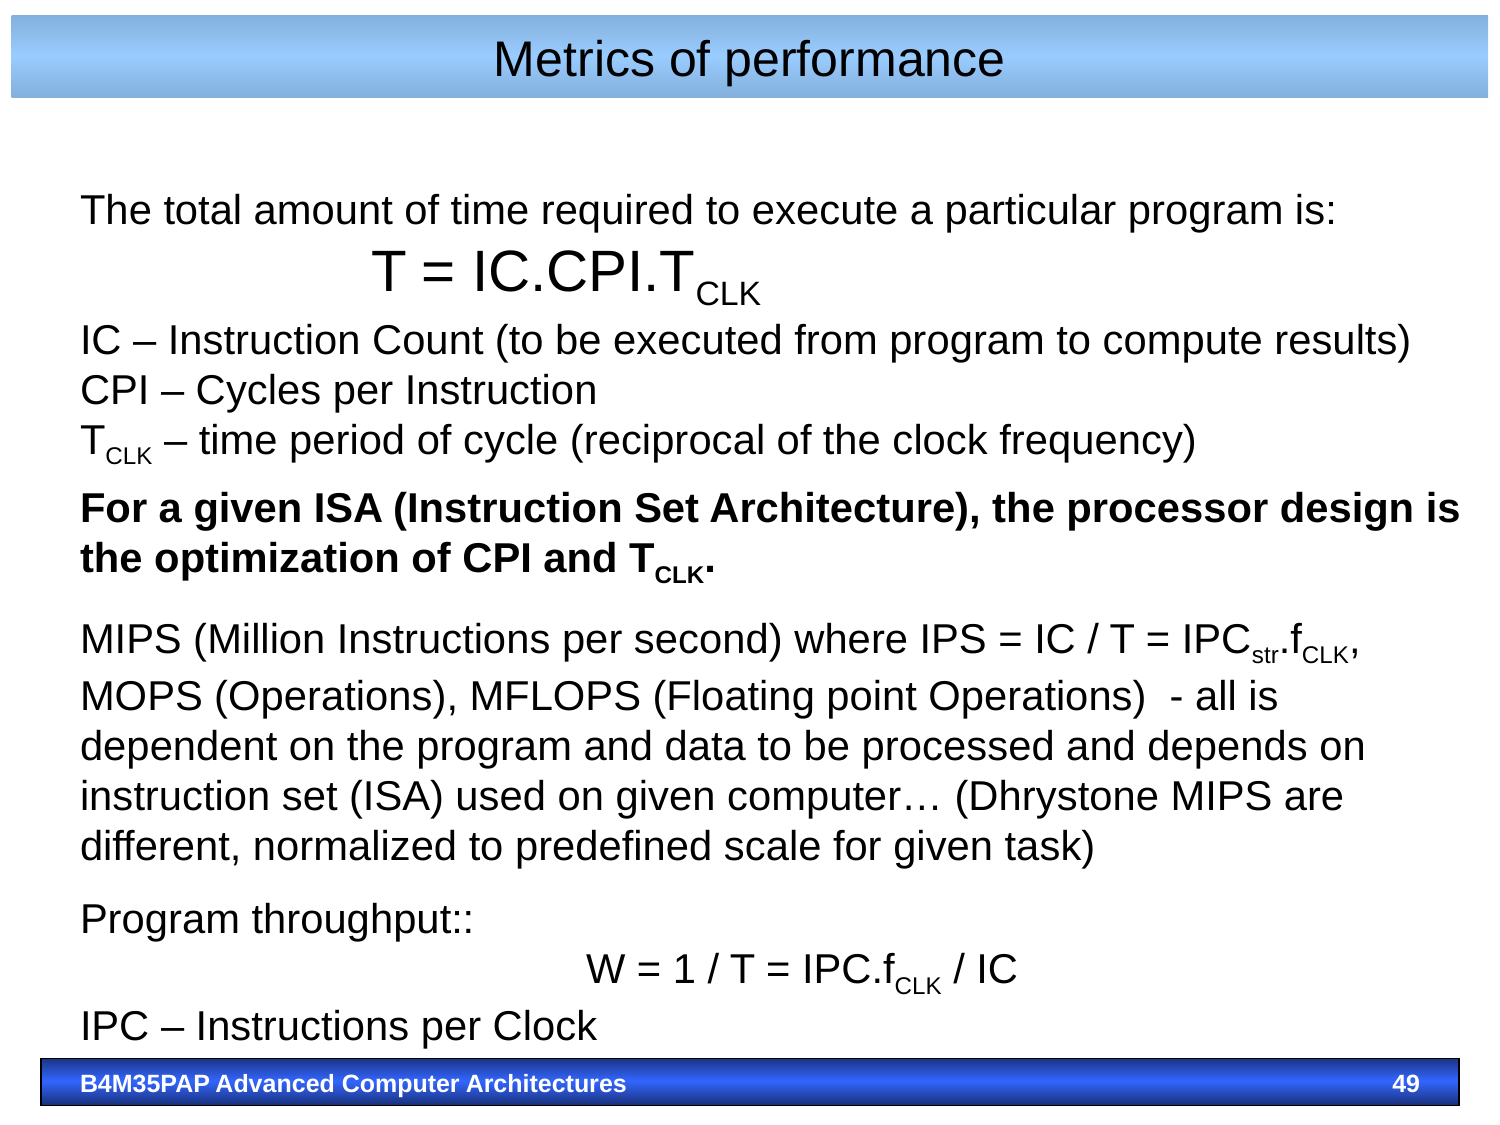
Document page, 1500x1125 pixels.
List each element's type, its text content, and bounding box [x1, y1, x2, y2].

title Metrics of performance [11, 15, 1489, 98]
list The total amount of time required to execute a particular program is: T = IC.CPI.TCLK IC – Instruction Count (to be executed from program to compute results) CPI – Cycles per Instruction TCLK – time period of cycle (reciprocal of the clock frequency) For a given ISA (Instruction Set Architecture), the processor design is the optimization of CPI and TCLK. MIPS (Million Instructions per second) where IPS = IC / T = IPCstr.fCLK, MOPS (Operations), MFLOPS (Floating point Operations) - all is dependent on the program and data to be processed and depends on instruction set (ISA) used on given computer… (Dhrystone MIPS are different, normalized to predefined scale for given task) Program throughput:: W = 1 / T = IPC.fCLK / IC IPC – Instructions per Clock [64, 175, 1500, 1002]
